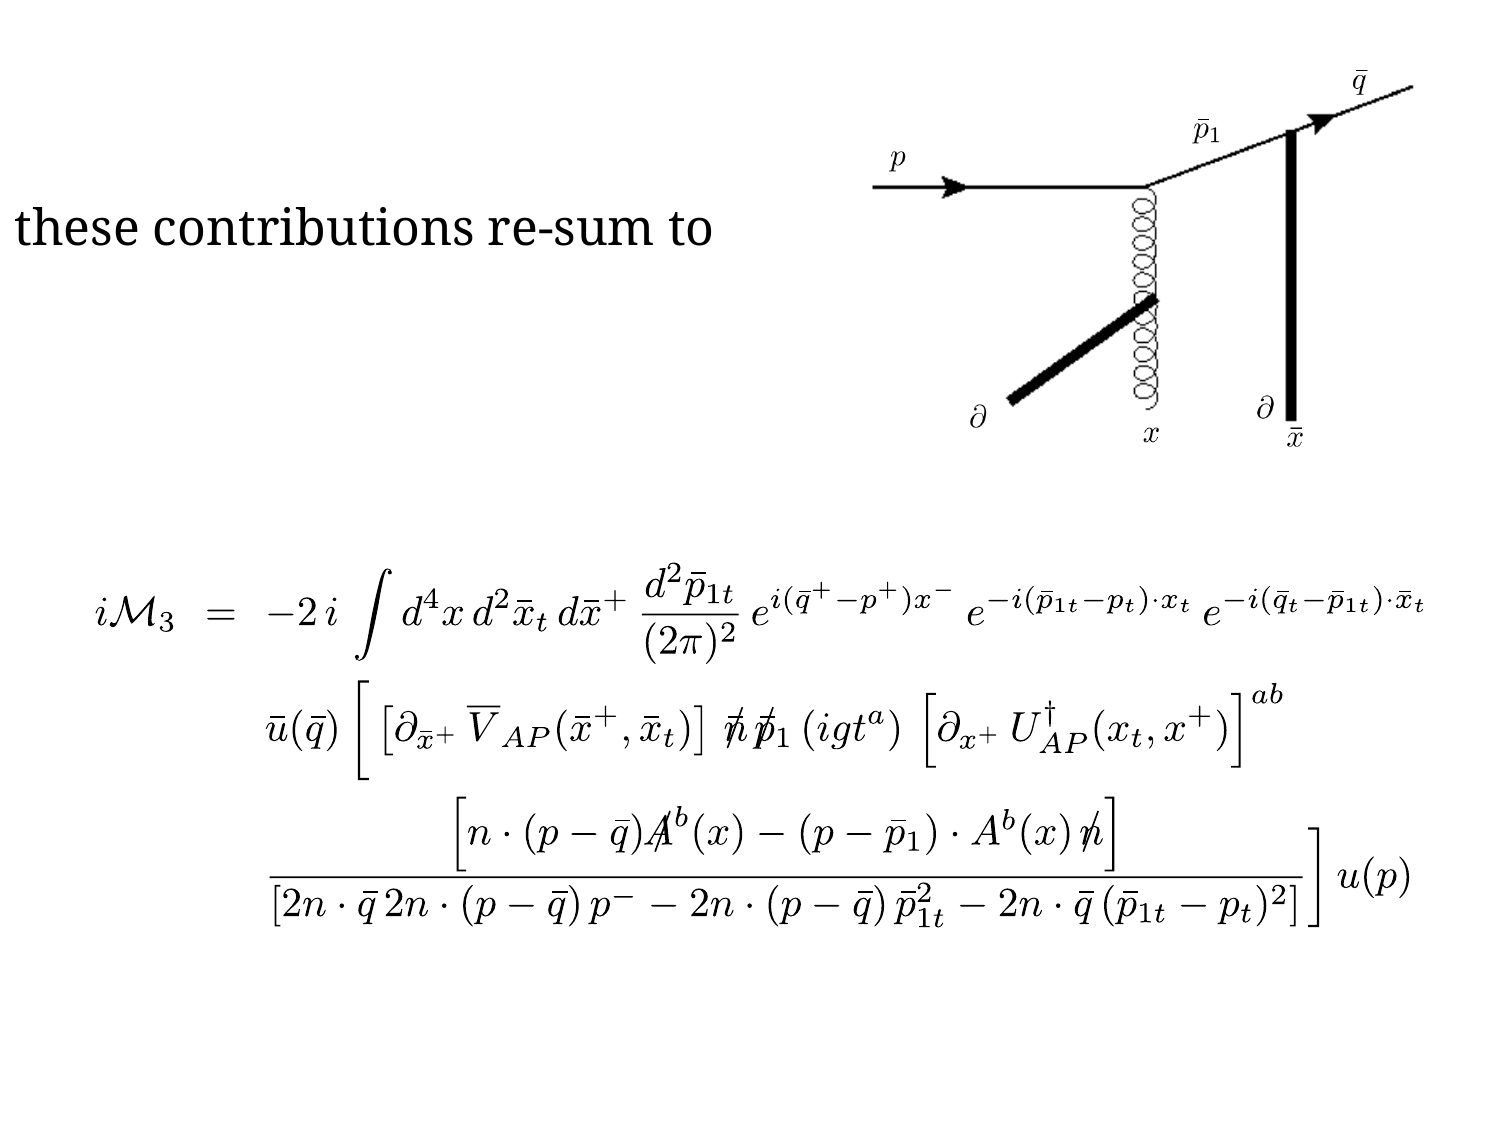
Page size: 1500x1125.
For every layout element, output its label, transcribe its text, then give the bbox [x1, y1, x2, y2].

text_box [94, 562, 1426, 928]
text_box these contributions re-sum to [0, 187, 825, 299]
picture [825, 37, 1463, 526]
